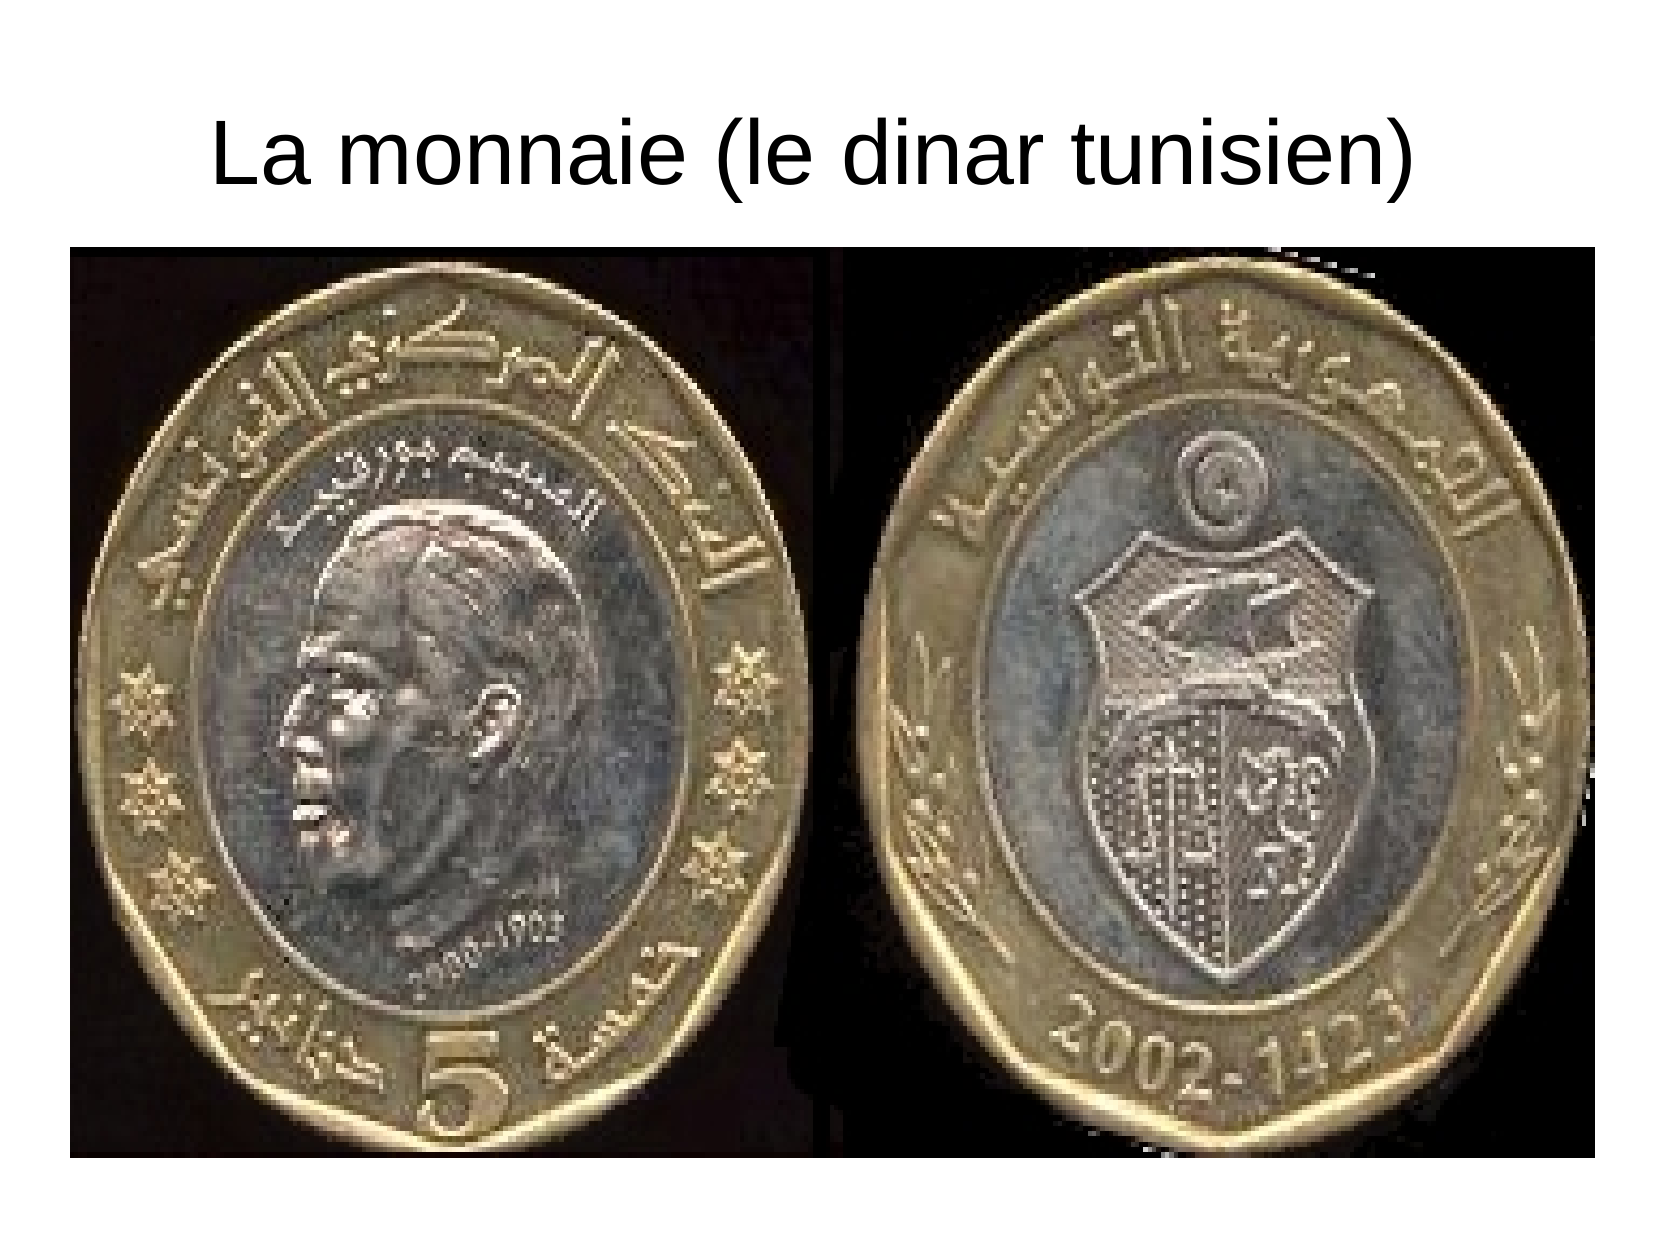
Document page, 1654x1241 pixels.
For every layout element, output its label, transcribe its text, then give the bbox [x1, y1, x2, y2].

picture [70, 247, 1595, 1158]
title La monnaie (le dinar tunisien) [82, 49, 1571, 247]
